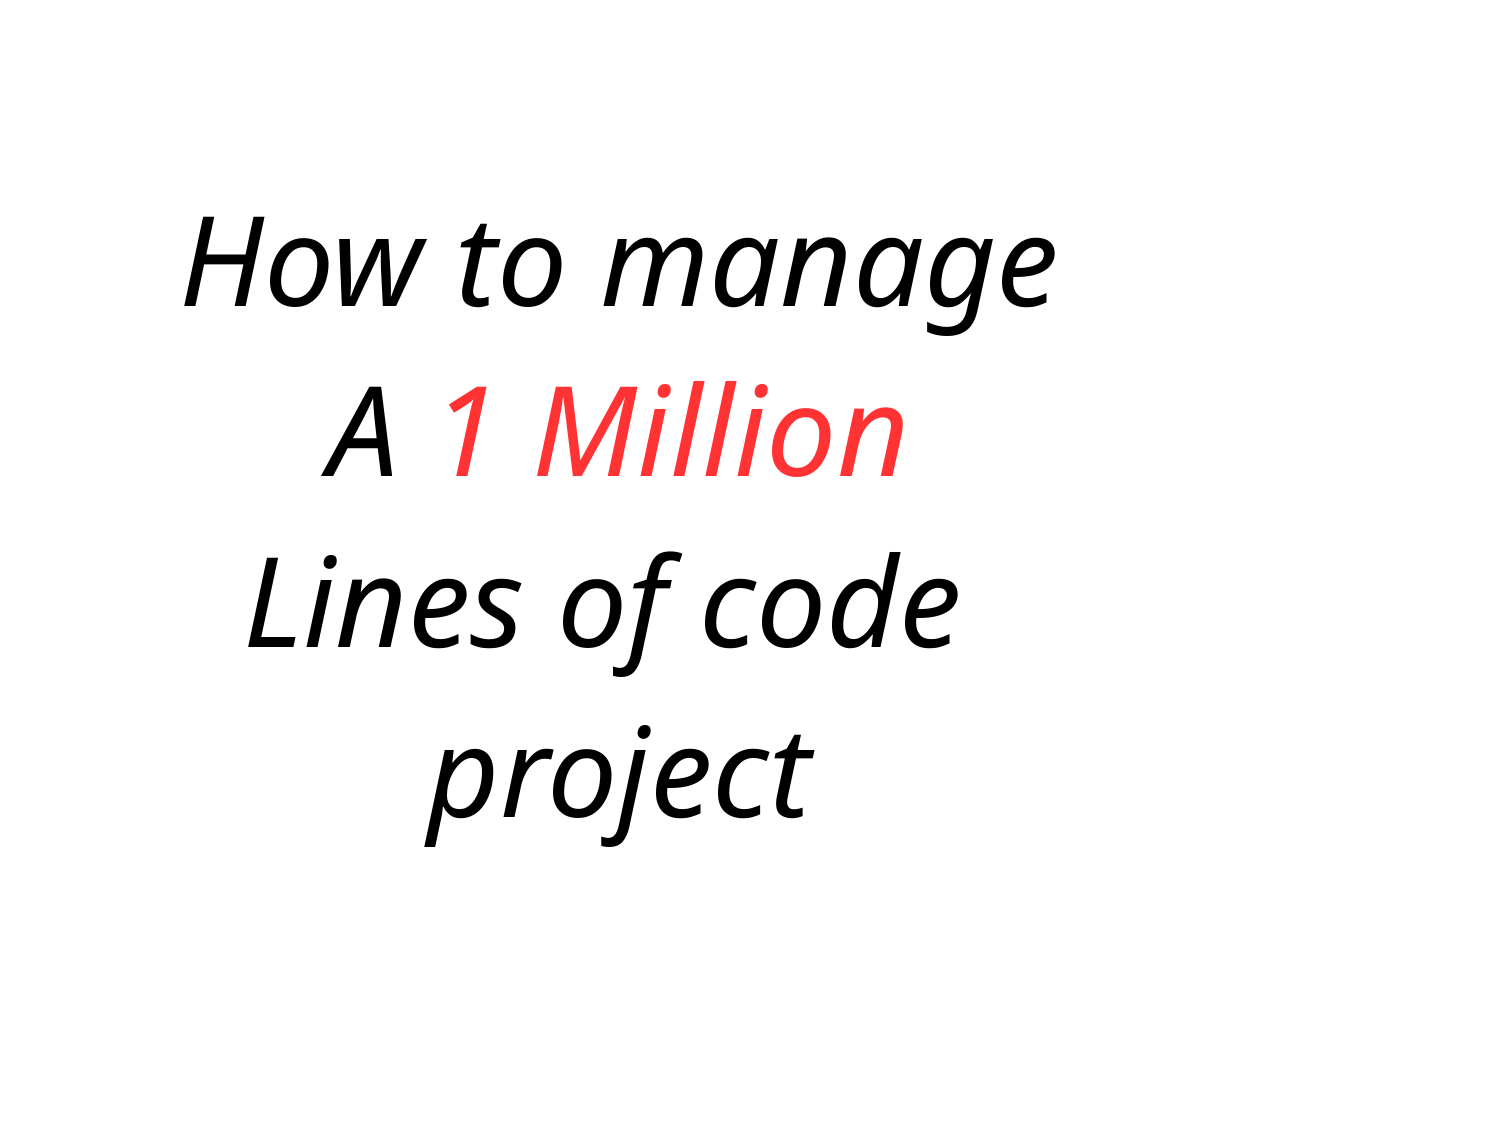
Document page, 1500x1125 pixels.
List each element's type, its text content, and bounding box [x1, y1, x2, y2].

text_box How to manage A 1 Million Lines of code project [165, 164, 1351, 1044]
